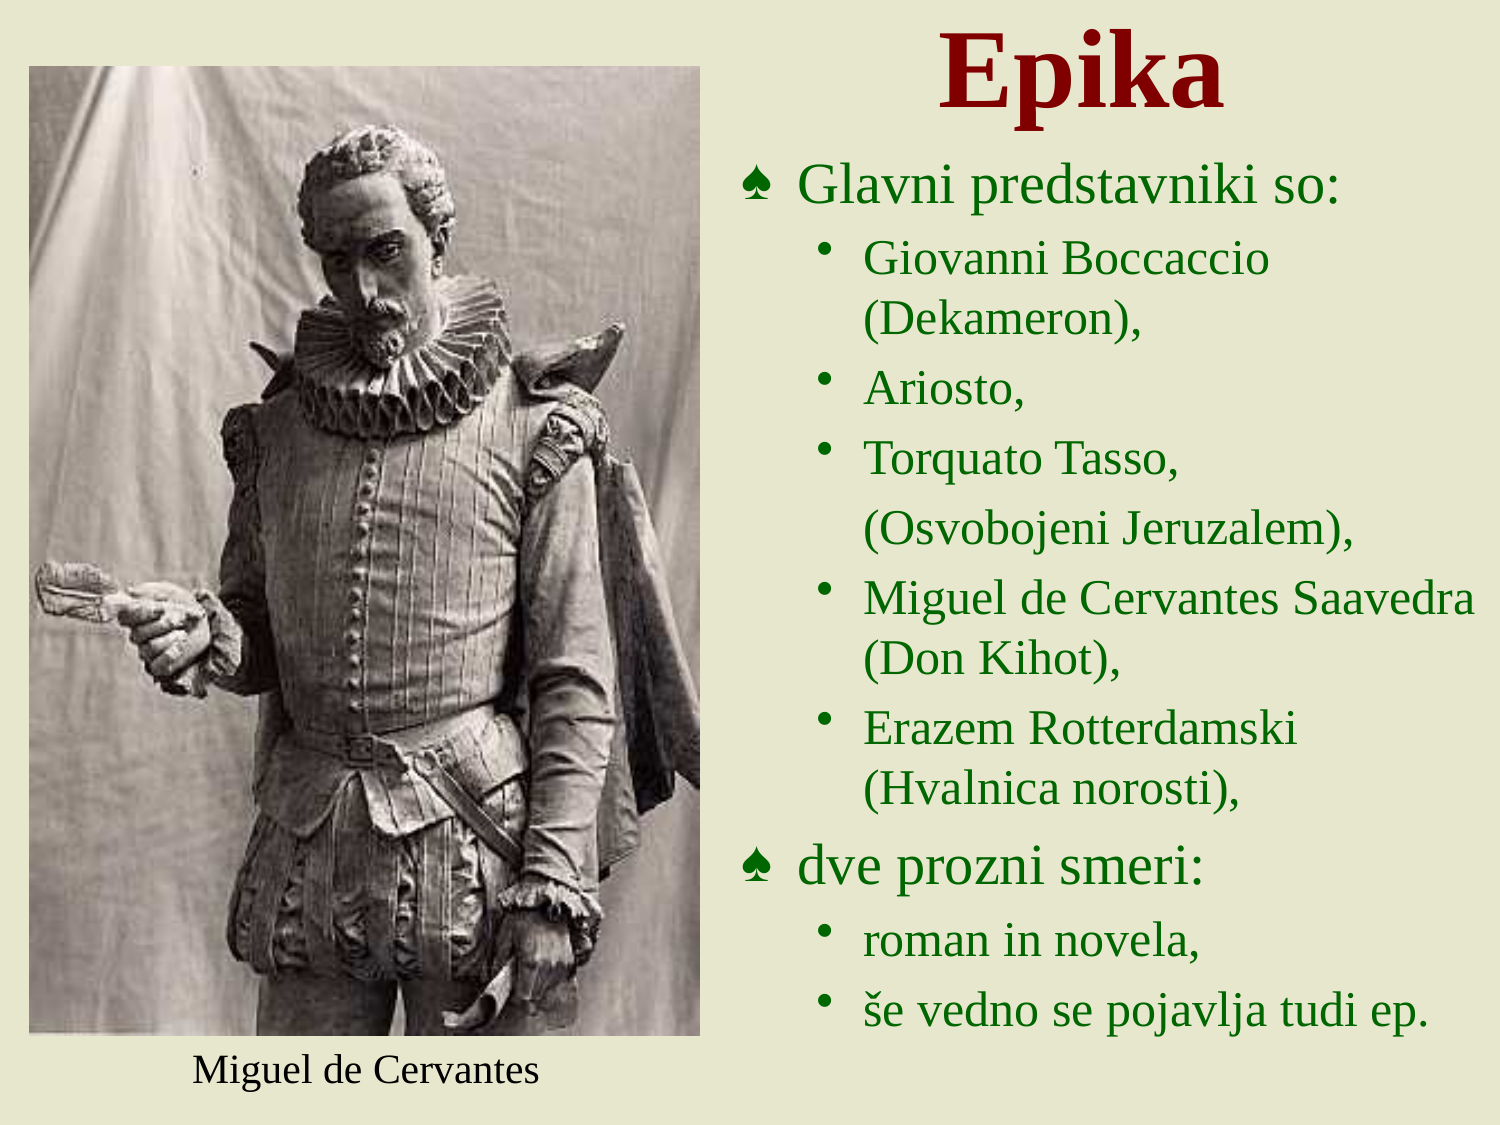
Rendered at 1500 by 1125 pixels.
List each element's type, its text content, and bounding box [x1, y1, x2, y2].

picture [0, 0, 1500, 1125]
list Glavni predstavniki so: Giovanni Boccaccio (Dekameron), Ariosto, Torquato Tasso, (Osvobojeni Jeruzalem), Miguel de Cervantes Saavedra (Don Kihot), Erazem Rotterdamski (Hvalnica norosti), dve prozni smeri: roman in novela, še vedno se pojavlja tudi ep. [726, 137, 1500, 1083]
text_box Miguel de Cervantes [29, 1034, 703, 1100]
title Epika [761, 0, 1404, 126]
